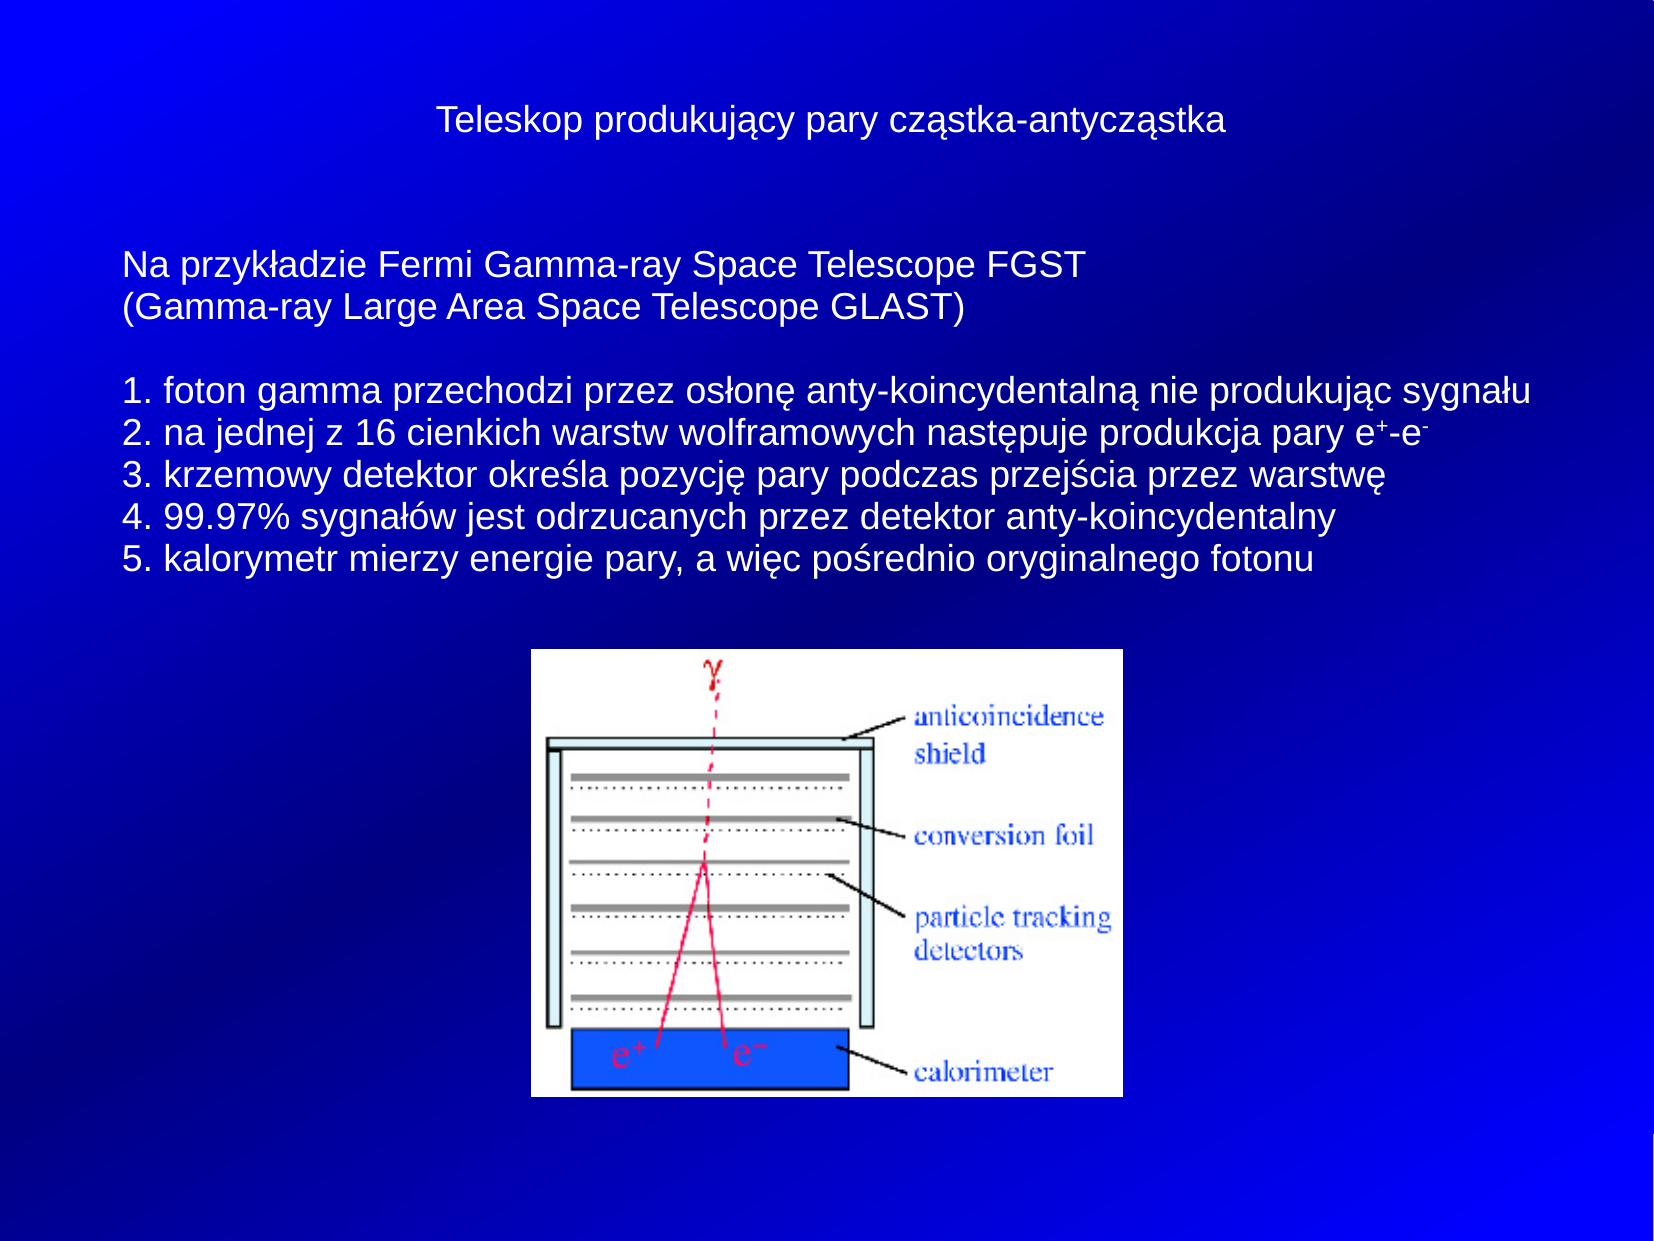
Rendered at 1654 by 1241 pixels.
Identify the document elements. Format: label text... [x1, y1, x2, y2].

text_box Teleskop produkujący pary cząstka-antycząstka [420, 90, 1270, 148]
text_box Na przykładzie Fermi Gamma-ray Space Telescope FGST (Gamma-ray Large Area Space Telescope GLAST) 1. foton gamma przechodzi przez osłonę anty-koincydentalną nie produkując sygnału 2. na jednej z 16 cienkich warstw wolframowych następuje produkcja pary e+-e- 3. krzemowy detektor określa pozycję pary podczas przejścia przez warstwę 4. 99.97% sygnałów jest odrzucanych przez detektor anty-koincydentalny 5. kalorymetr mierzy energie pary, a więc pośrednio oryginalnego fotonu [107, 236, 1547, 587]
picture [531, 649, 1123, 1097]
